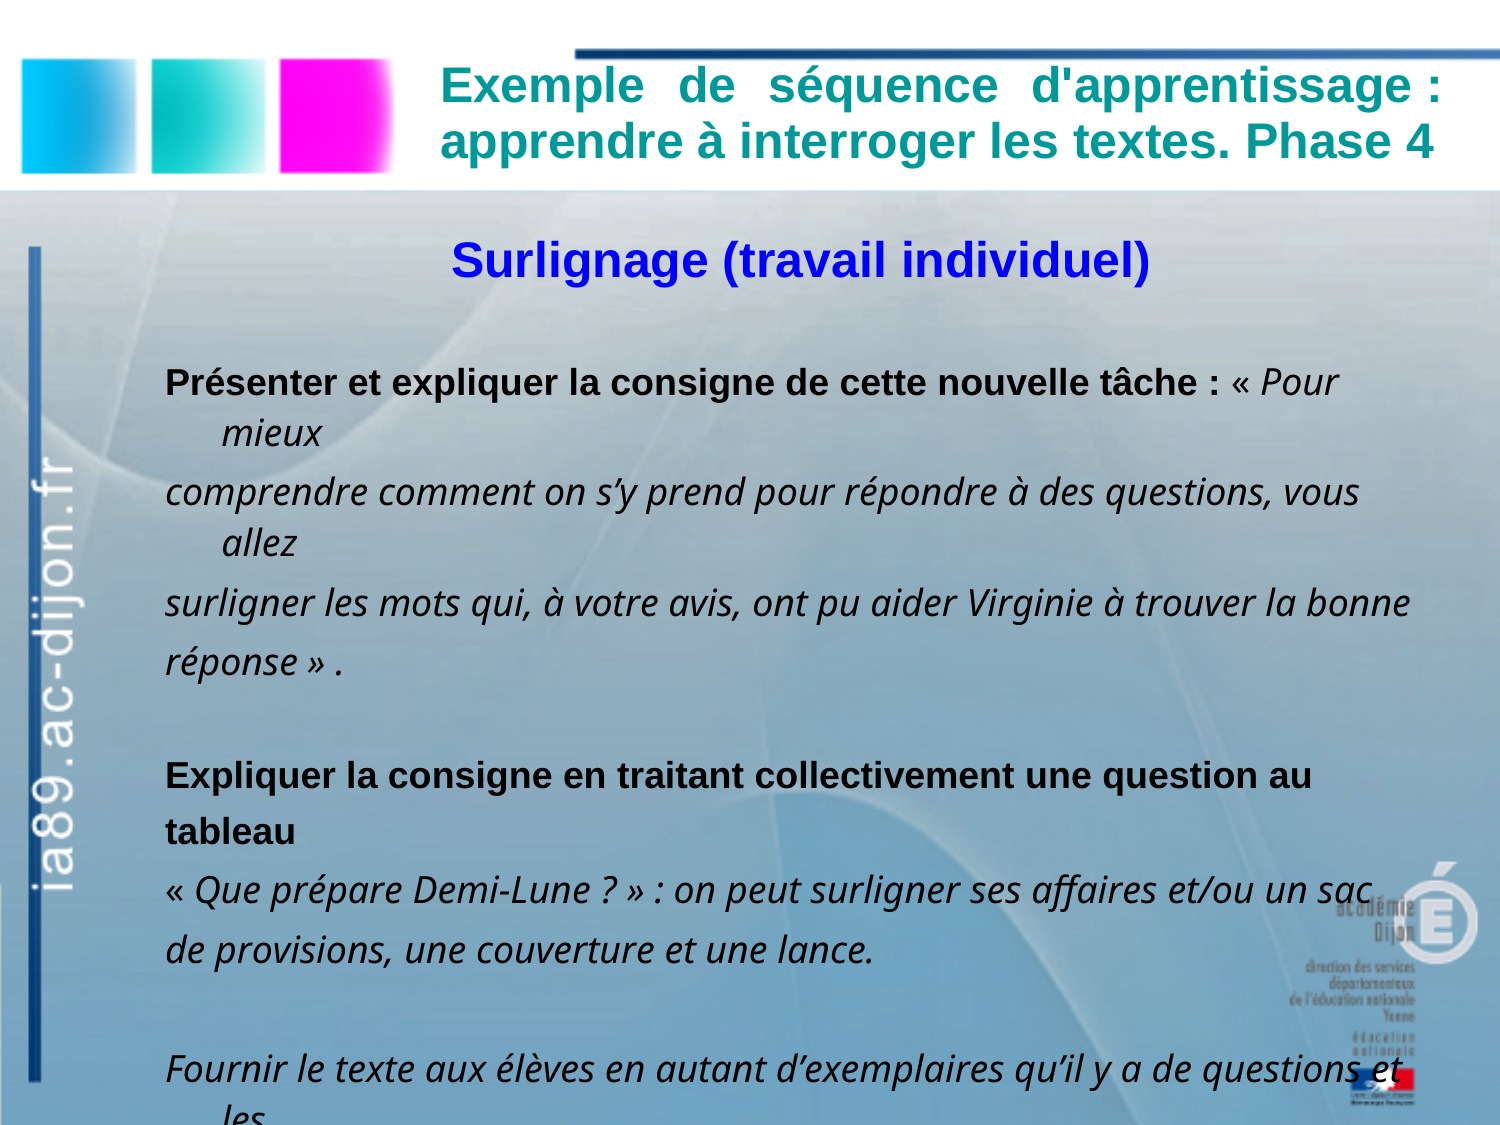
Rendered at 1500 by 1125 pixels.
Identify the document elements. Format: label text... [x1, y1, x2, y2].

list Surlignage (travail individuel) Présenter et expliquer la consigne de cette nouvelle tâche : « Pour mieux comprendre comment on s’y prend pour répondre à des questions, vous allez surligner les mots qui, à votre avis, ont pu aider Virginie à trouver la bonne réponse » . Expliquer la consigne en traitant collectivement une question au tableau « Que prépare Demi-Lune ? » : on peut surligner ses affaires et/ou un sac de provisions, une couverture et une lance. Fournir le texte aux élèves en autant d’exemplaires qu’il y a de questions et les laisser travailler individuellement. [150, 224, 1453, 1099]
title Exemple de séquence d'apprentissage : apprendre à interroger les textes. Phase 4 [425, 42, 1459, 185]
picture [0, 0, 1500, 1125]
picture [237, 1115, 245, 1122]
